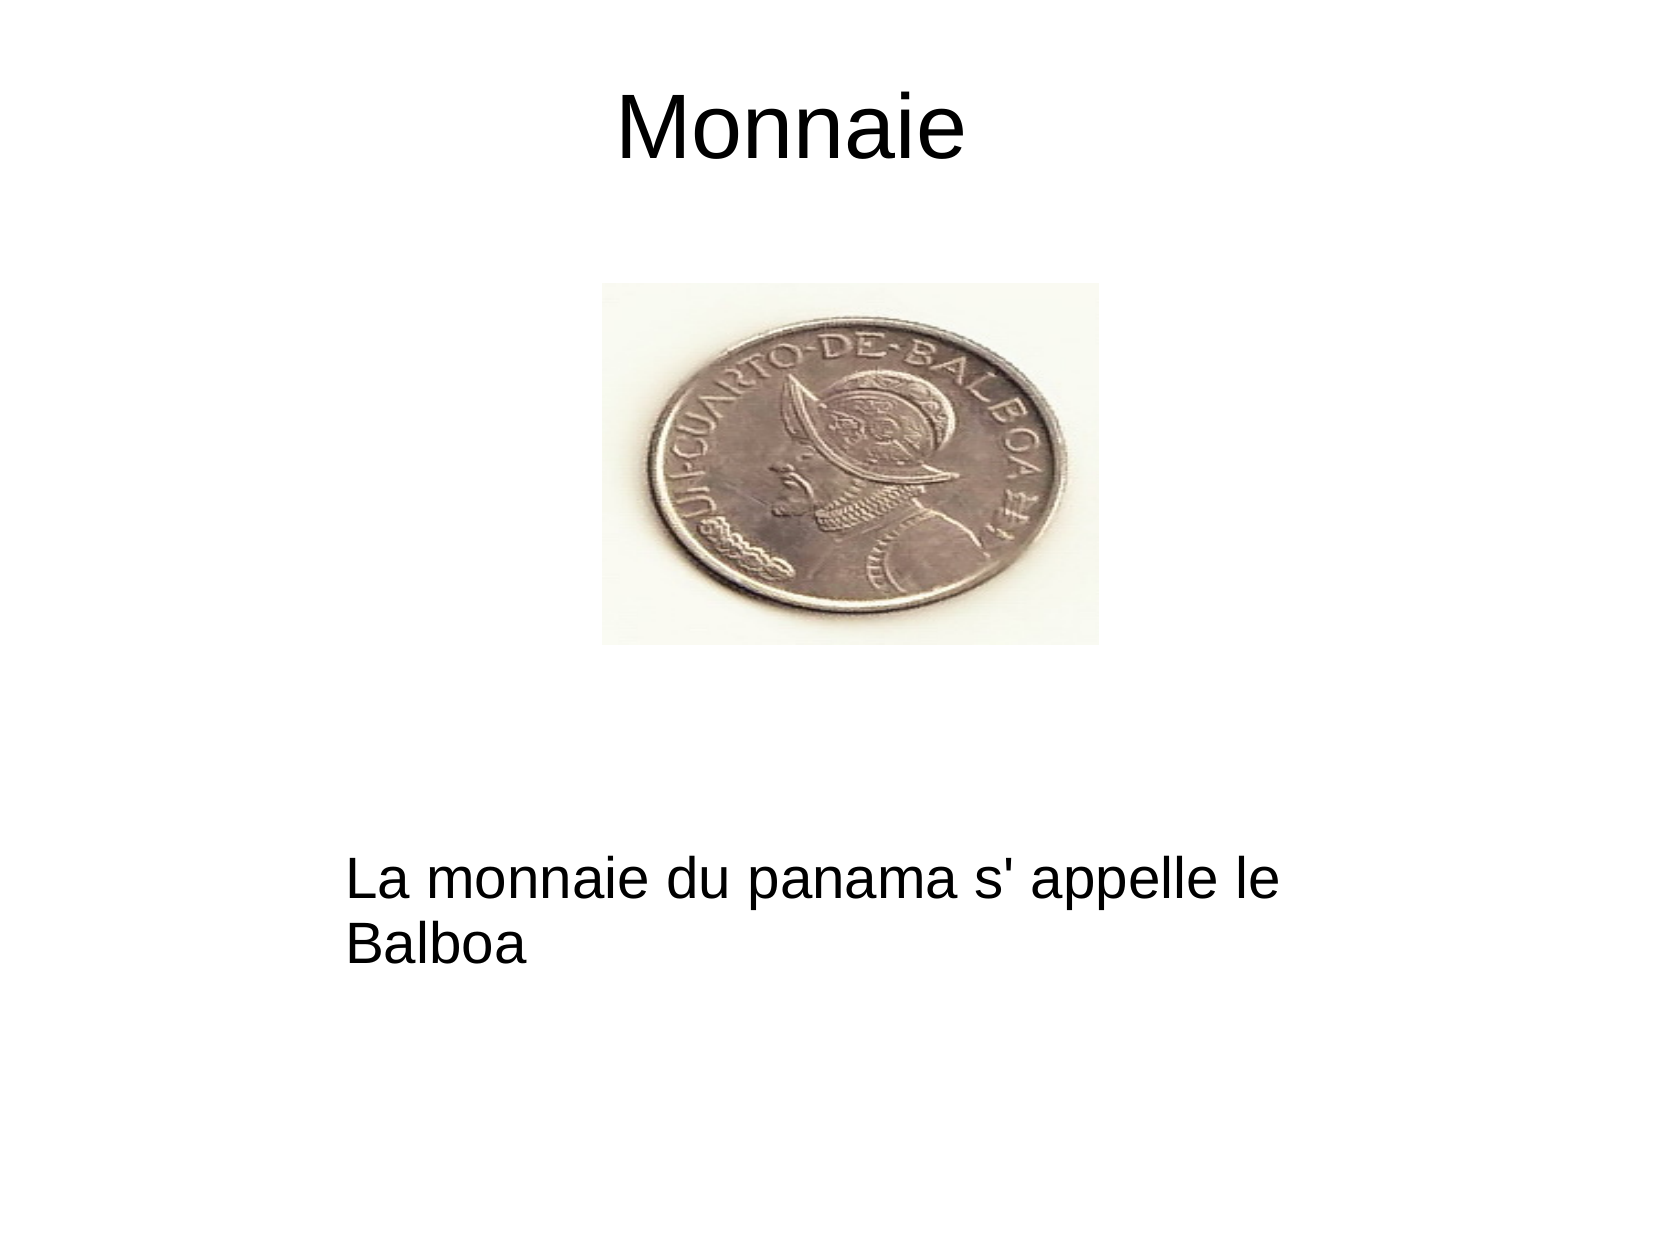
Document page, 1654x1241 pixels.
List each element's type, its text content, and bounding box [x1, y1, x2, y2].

text_box La monnaie du panama s' appelle le Balboa [330, 838, 1323, 1123]
title Monnaie [47, 23, 1536, 231]
picture [602, 283, 1099, 645]
